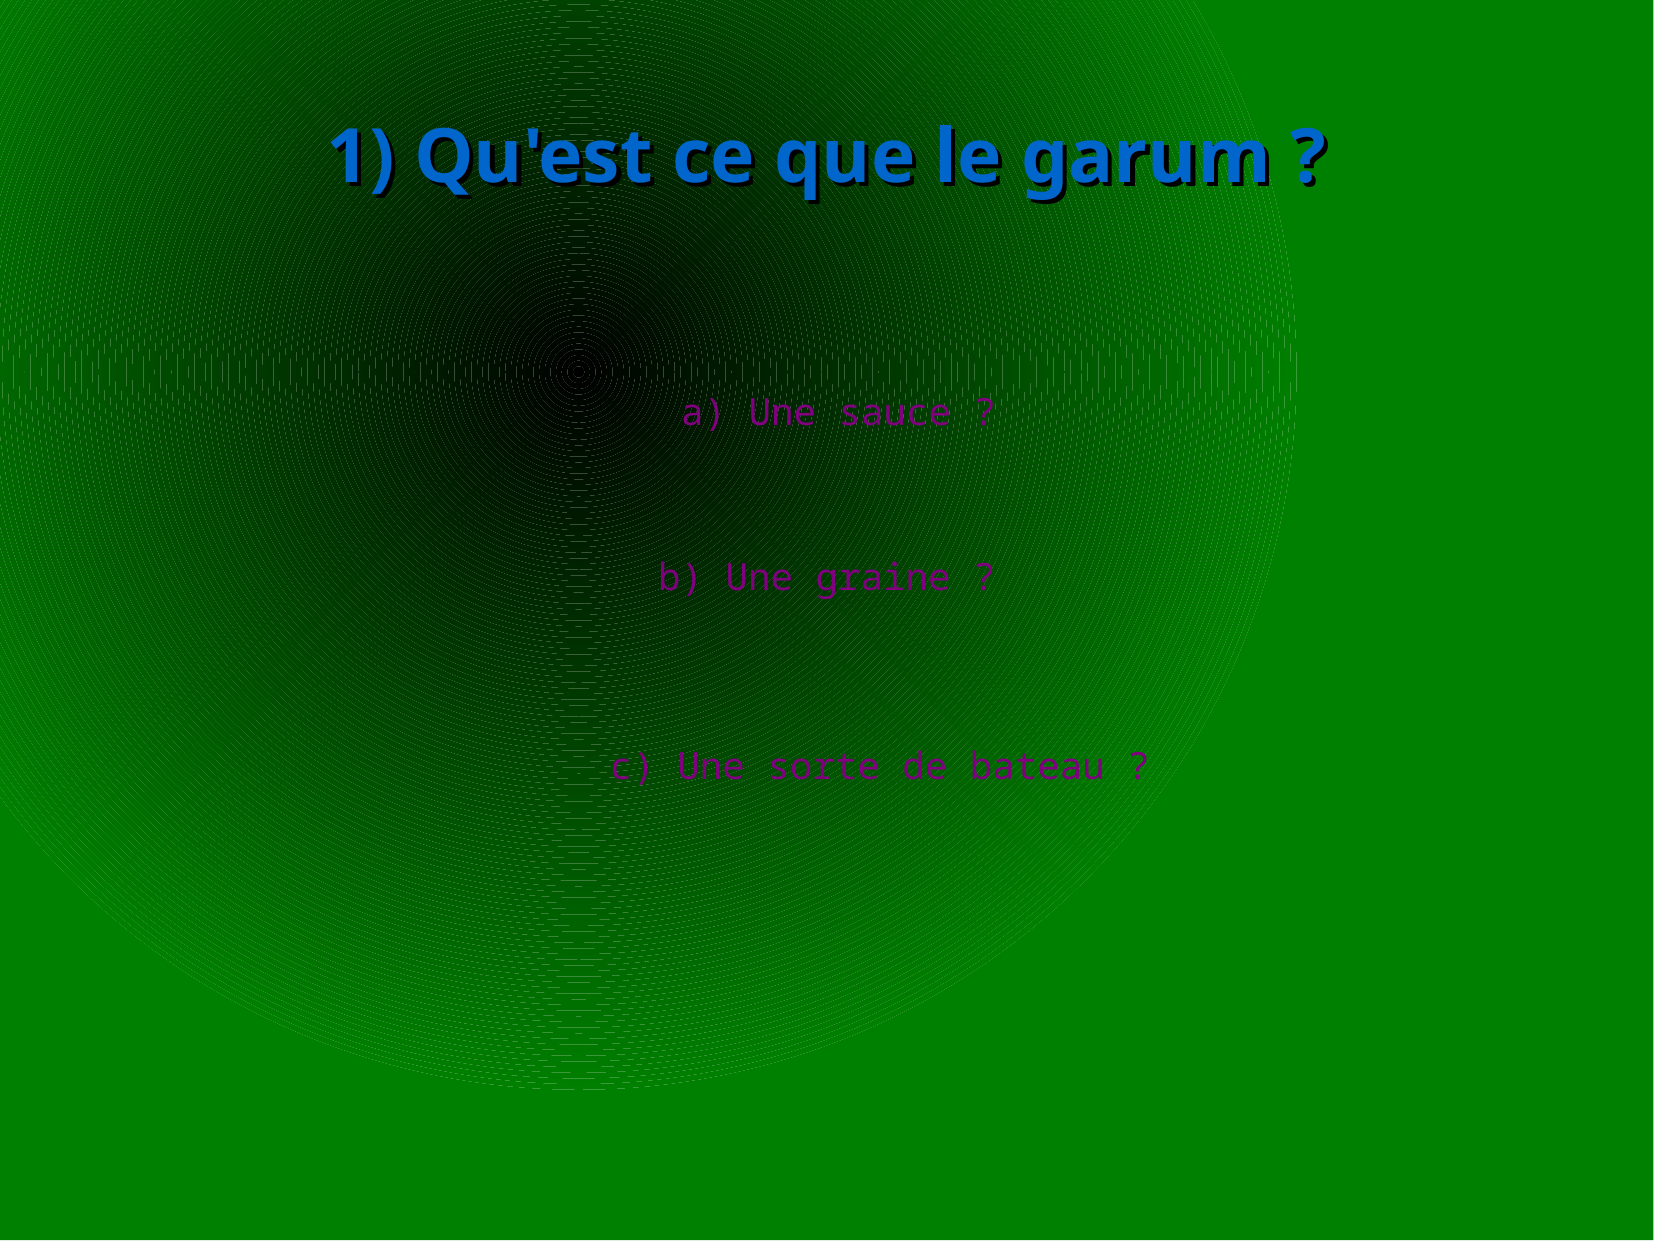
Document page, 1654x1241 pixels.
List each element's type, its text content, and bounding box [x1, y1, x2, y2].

title 1) Qu'est ce que le garum ? [82, 49, 1571, 257]
text_box b) Une graine ? [496, 543, 1158, 602]
text_box c) Une sorte de bateau ? [578, 732, 1182, 791]
text_box a) Une sauce ? [496, 377, 1182, 437]
